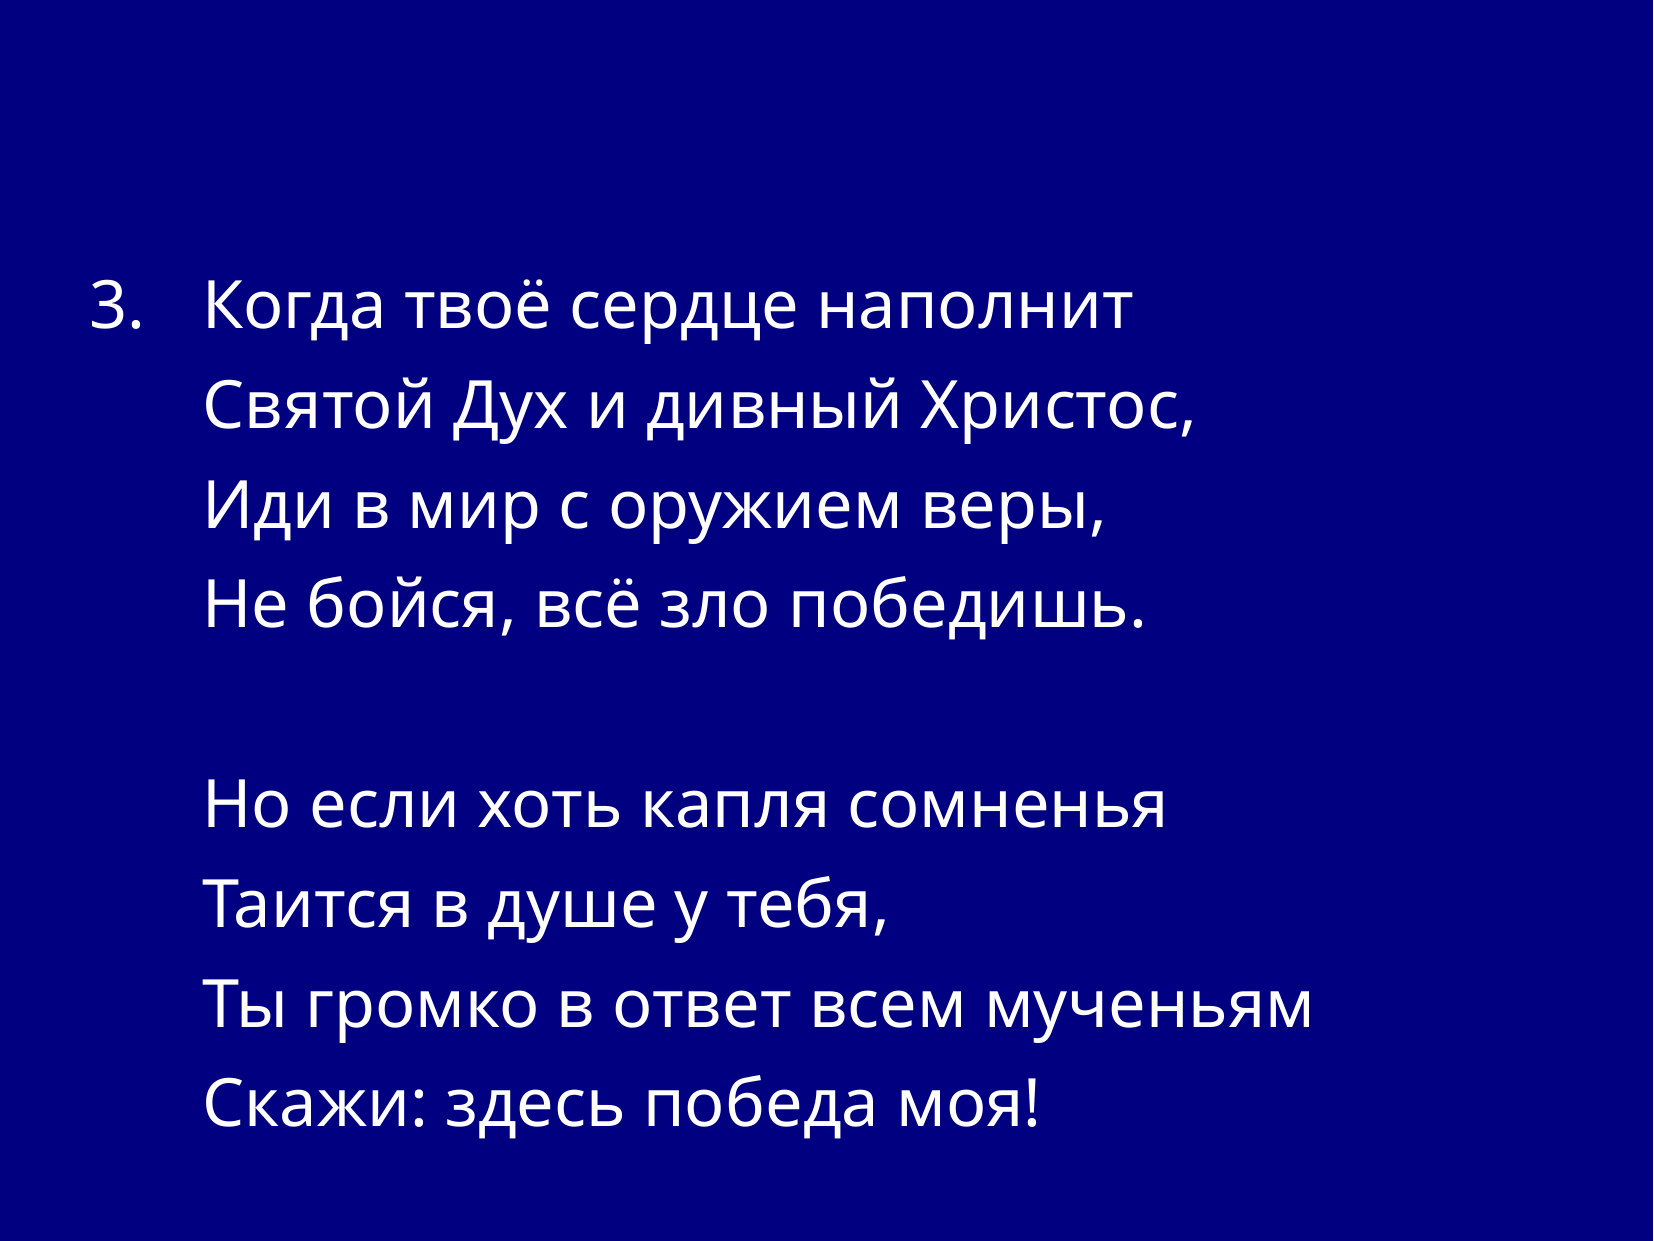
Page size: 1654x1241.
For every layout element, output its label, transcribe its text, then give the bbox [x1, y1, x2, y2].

text_box 3. Когда твоё сердце наполнит Святой Дух и дивный Христос, Иди в мир с оружием веры, Не бойся, всё зло победишь. Но если хоть капля сомненья Таится в душе у тебя, Ты громко в ответ всем мученьям Скажи: здесь победа моя! [75, 150, 1576, 1163]
